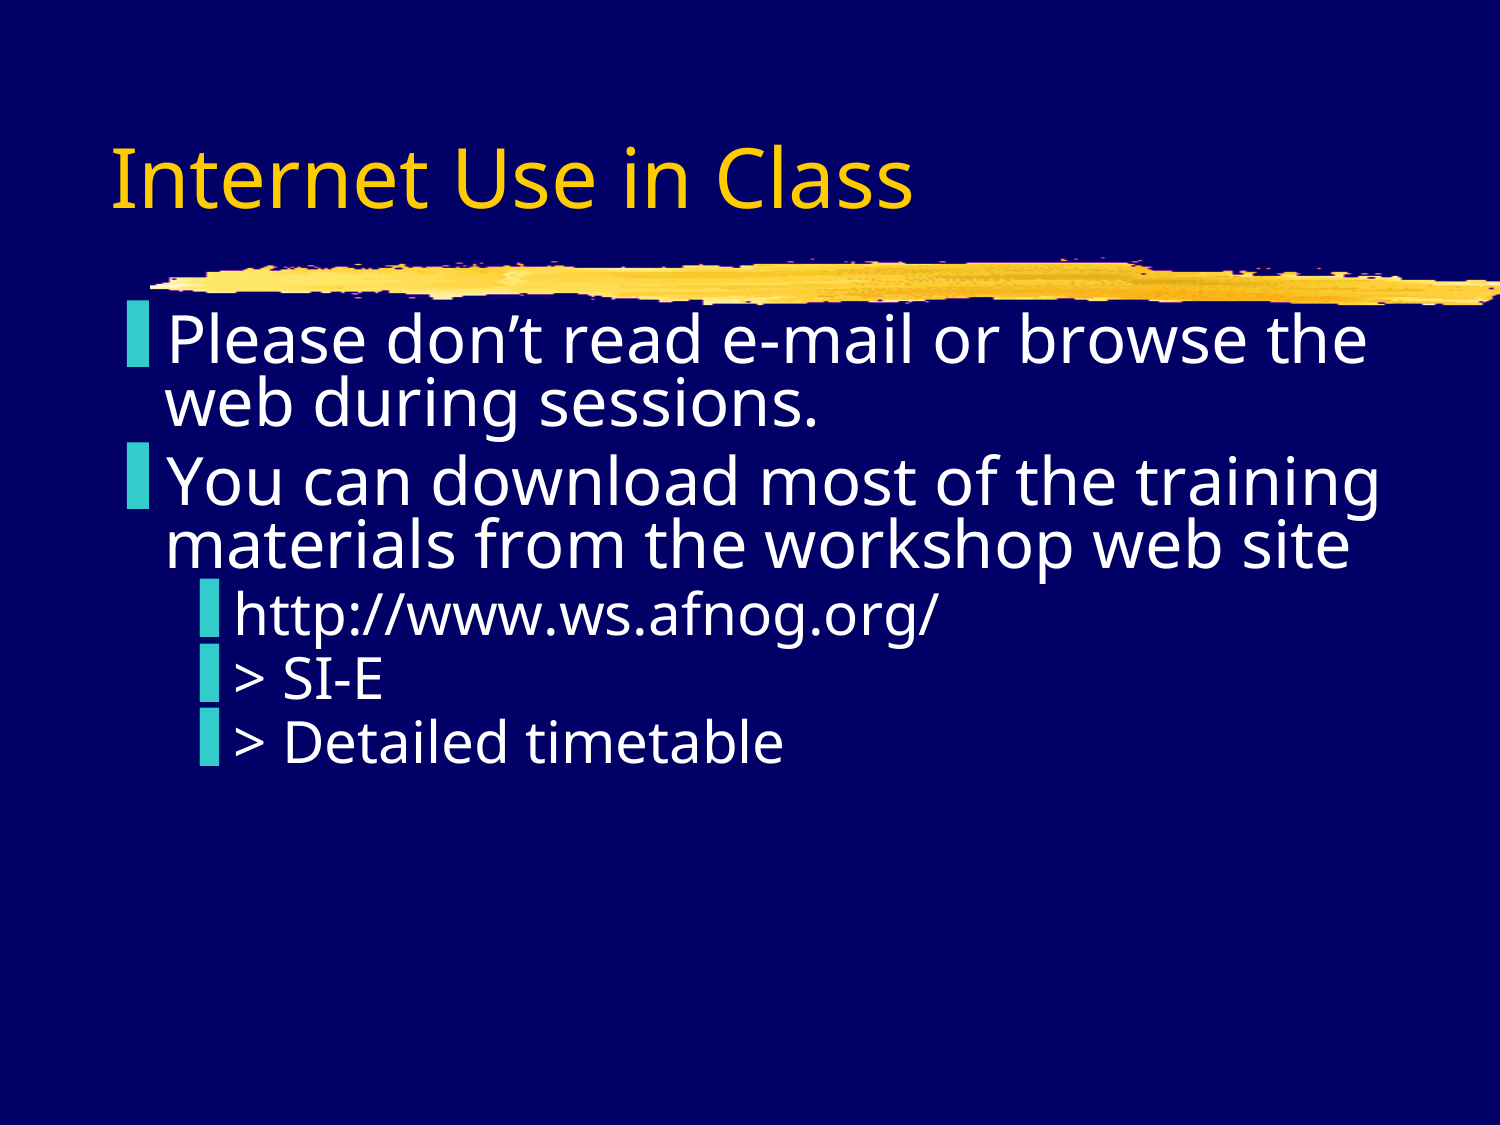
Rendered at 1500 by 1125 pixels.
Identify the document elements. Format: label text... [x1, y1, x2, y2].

list Please don’t read e-mail or browse the web during sessions. You can download most of the training materials from the workshop web site http://www.ws.afnog.org/ > SI-E > Detailed timetable [110, 312, 1391, 1118]
picture [150, 252, 1500, 316]
title Internet Use in Class [110, 78, 1391, 297]
